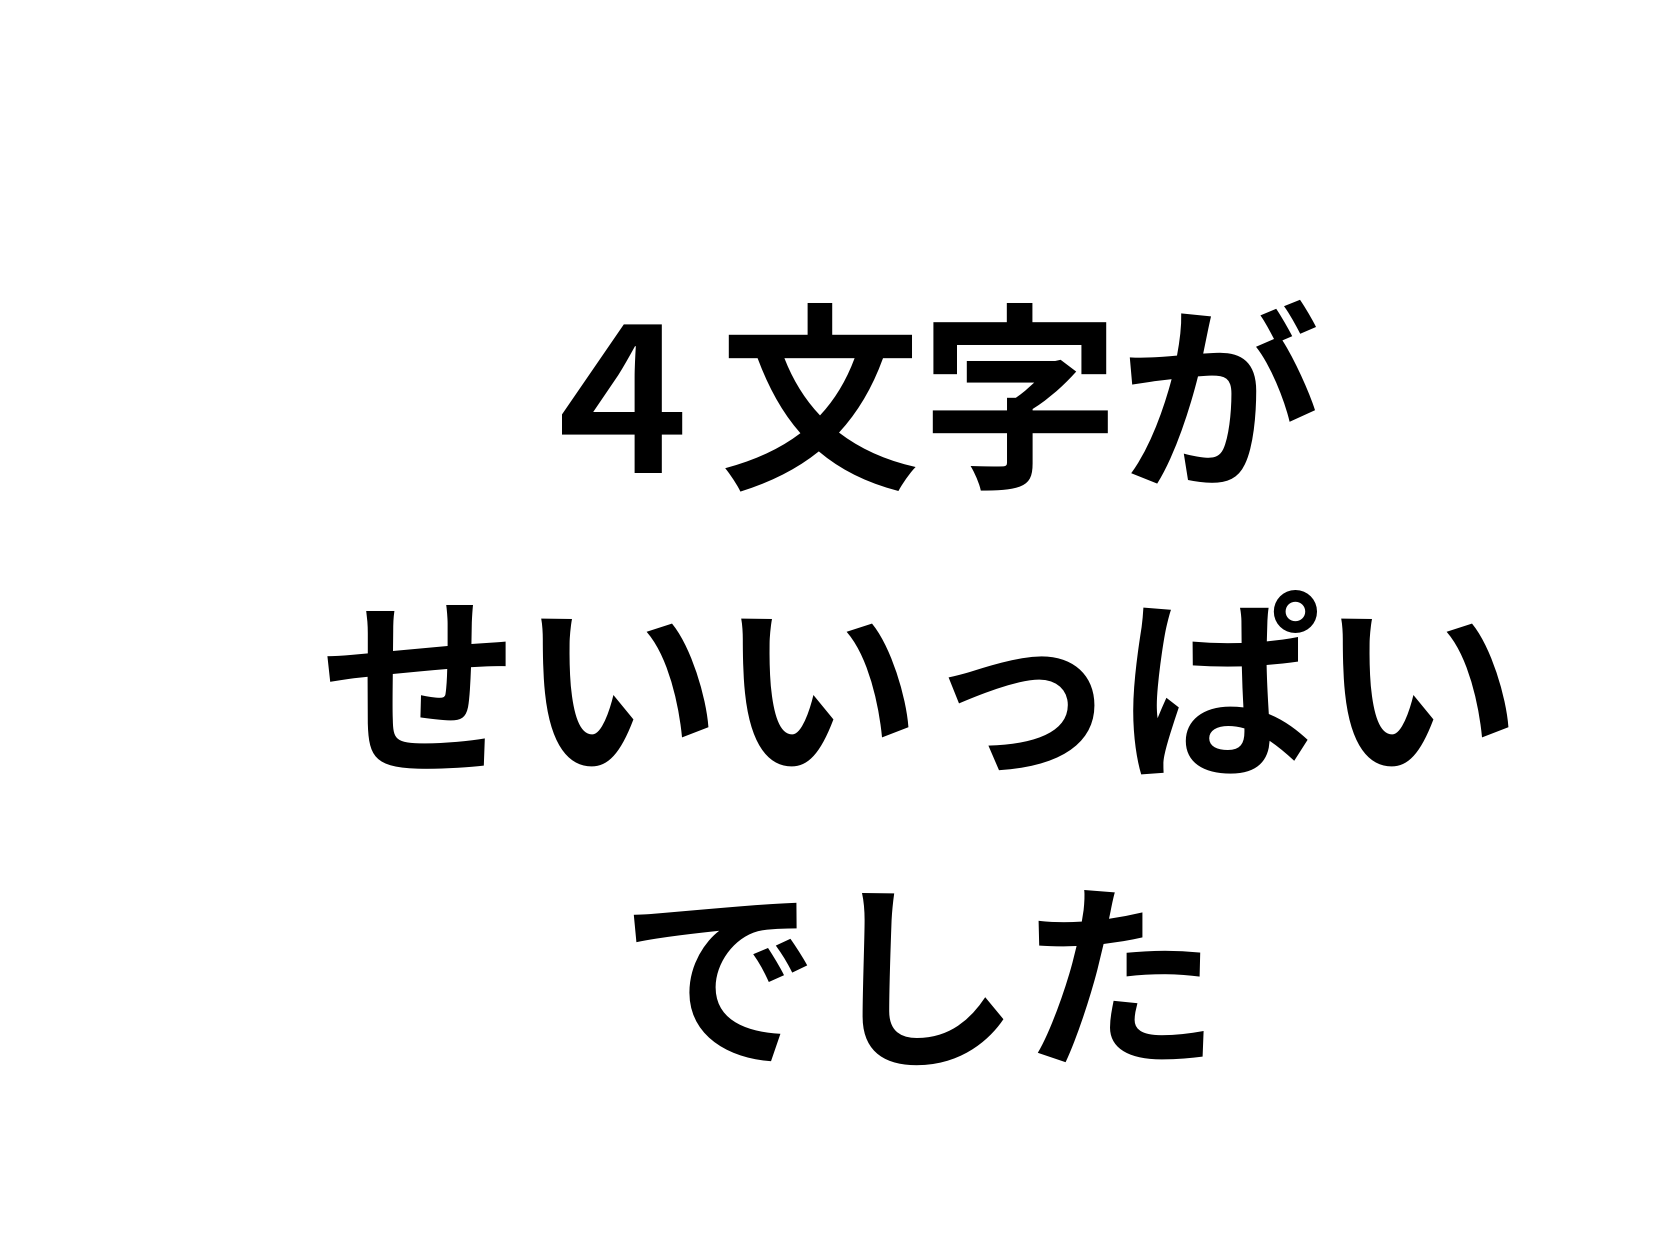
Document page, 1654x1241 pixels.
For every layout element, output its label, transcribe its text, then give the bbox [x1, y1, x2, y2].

text_box ４文字が せいいっぱい でした [305, 233, 1388, 895]
